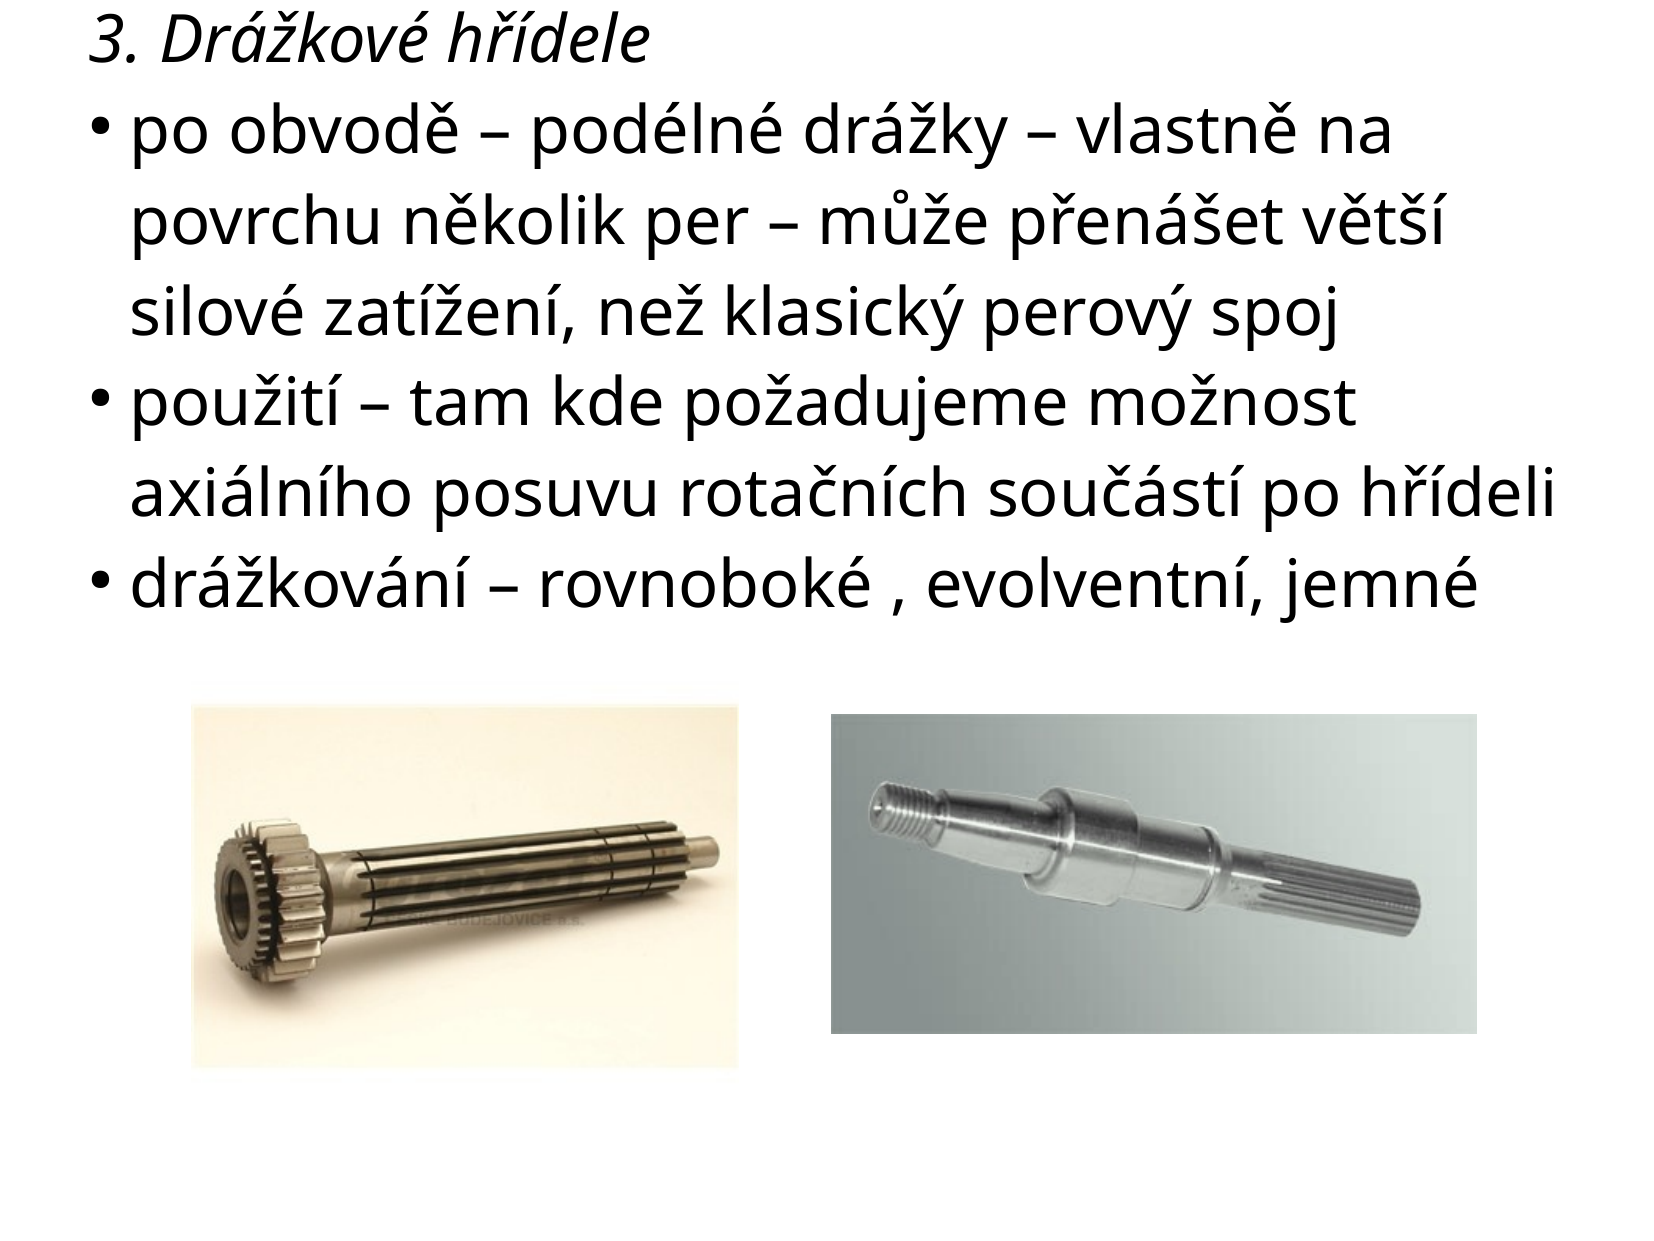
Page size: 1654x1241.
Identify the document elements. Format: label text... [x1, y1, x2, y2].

subtitle 3. Drážkové hřídele po obvodě – podélné drážky – vlastně na povrchu několik per – může přenášet větší silové zatížení, než klasický perový spoj použití – tam kde požadujeme možnost axiálního posuvu rotačních součástí po hřídeli drážkování – rovnoboké , evolventní, jemné [88, 59, 1577, 1104]
picture [191, 681, 739, 1093]
picture [831, 714, 1477, 1034]
